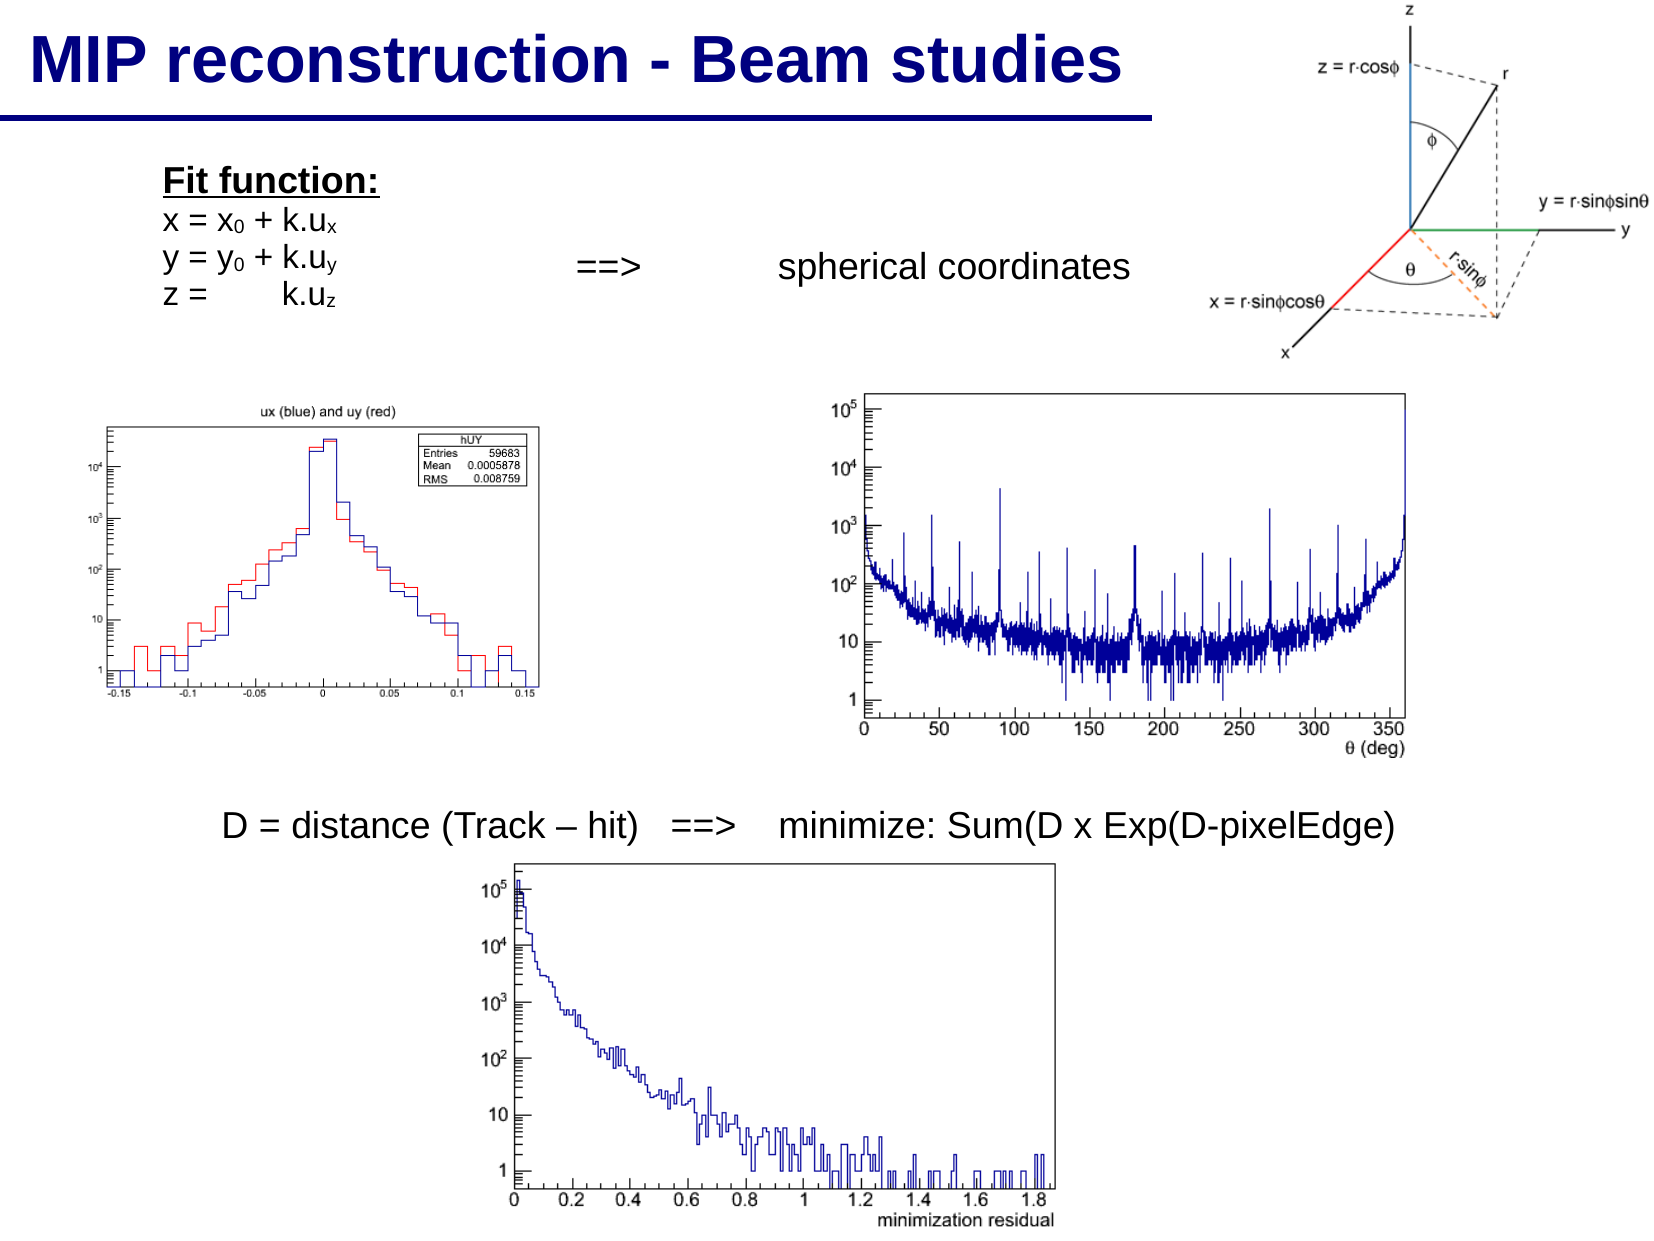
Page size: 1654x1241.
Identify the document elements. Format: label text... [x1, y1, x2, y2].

title MIP reconstruction - Beam studies [29, 0, 1203, 119]
text_box D = distance (Track – hit) ==> minimize: Sum(D x Exp(D-pixelEdge) [206, 797, 1447, 855]
picture [447, 855, 1123, 1229]
picture [53, 395, 593, 719]
picture [797, 0, 1654, 758]
text_box Fit function: x = x0 + k.ux y = y0 + k.uy z = k.uz [147, 152, 414, 354]
text_box ==> spherical coordinates [561, 238, 1203, 296]
